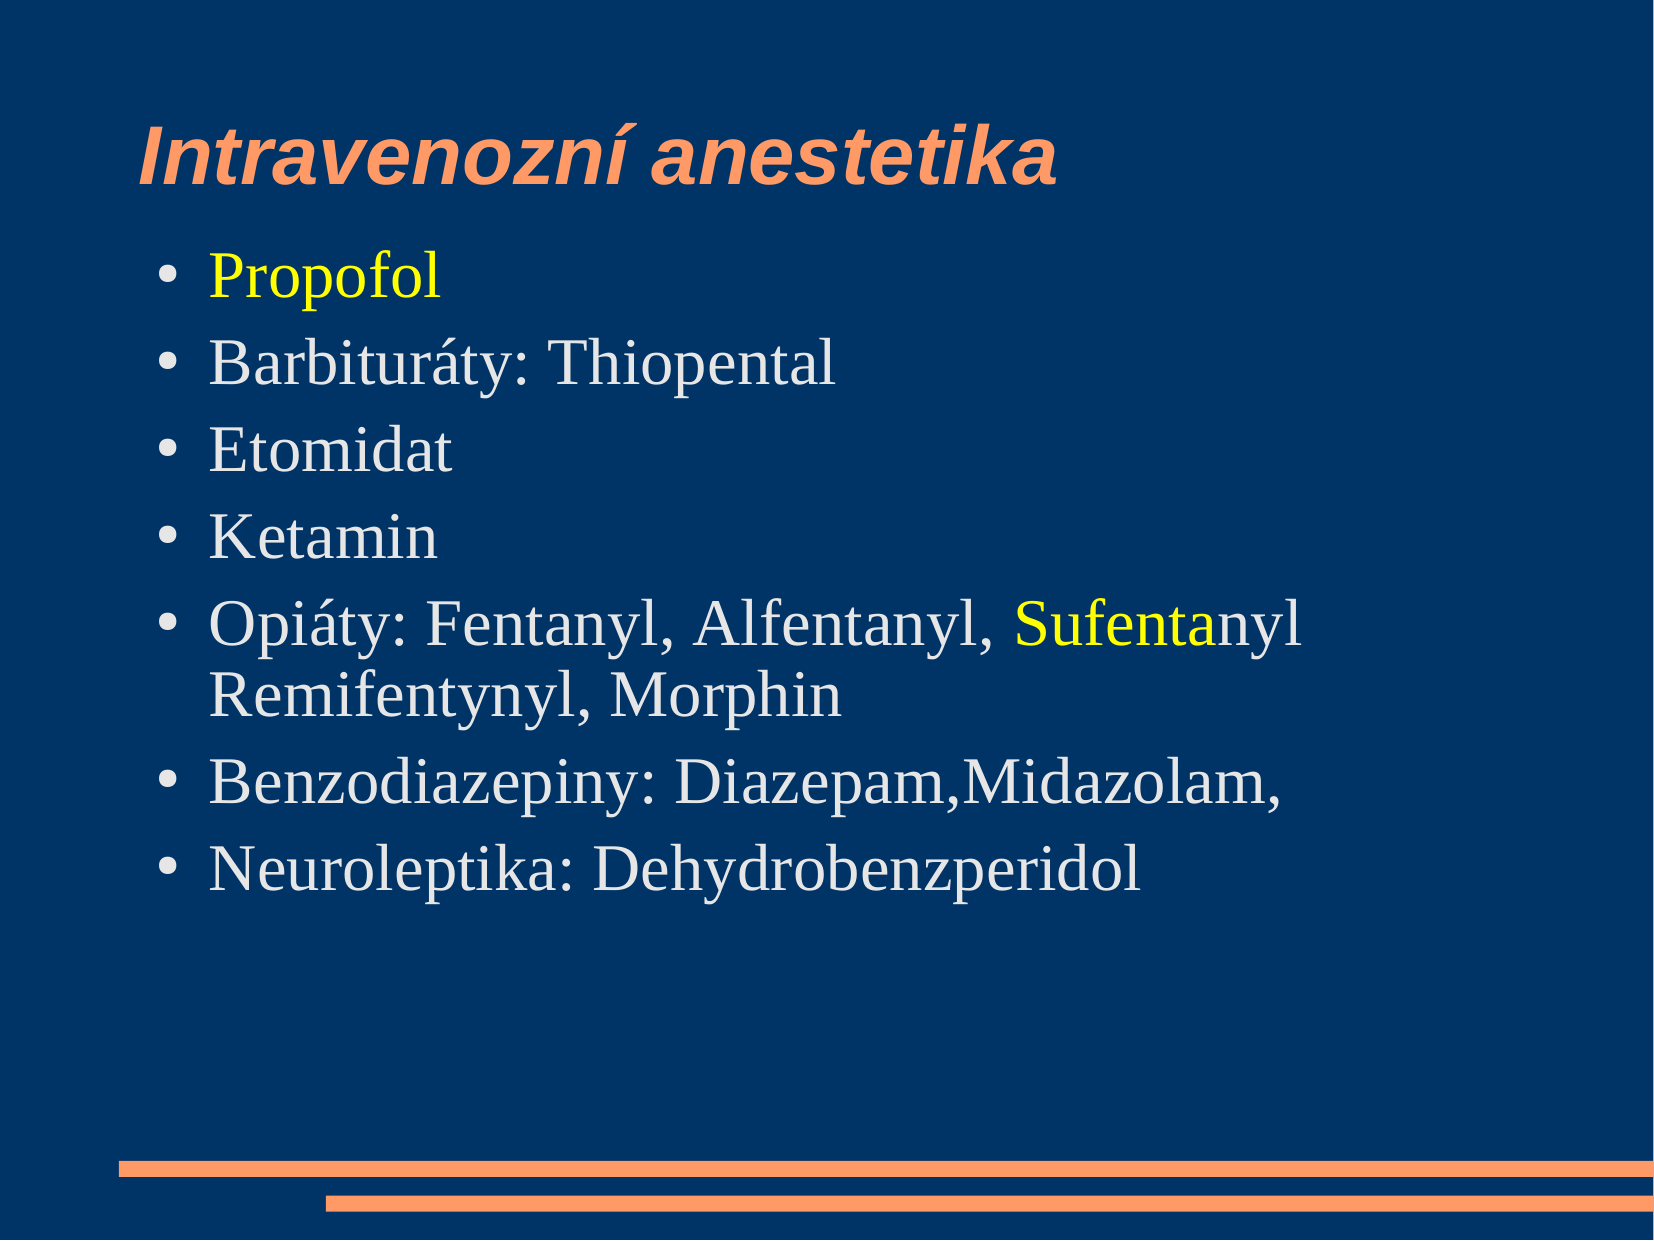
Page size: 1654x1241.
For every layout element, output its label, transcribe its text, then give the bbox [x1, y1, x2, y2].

title Intravenozní anestetika [123, 0, 1530, 234]
list Propofol Barbituráty: Thiopental Etomidat Ketamin Opiáty: Fentanyl, Alfentanyl, Sufentanyl Remifentynyl, Morphin Benzodiazepiny: Diazepam,Midazolam, Neuroleptika: Dehydrobenzperidol [123, 234, 1530, 1155]
